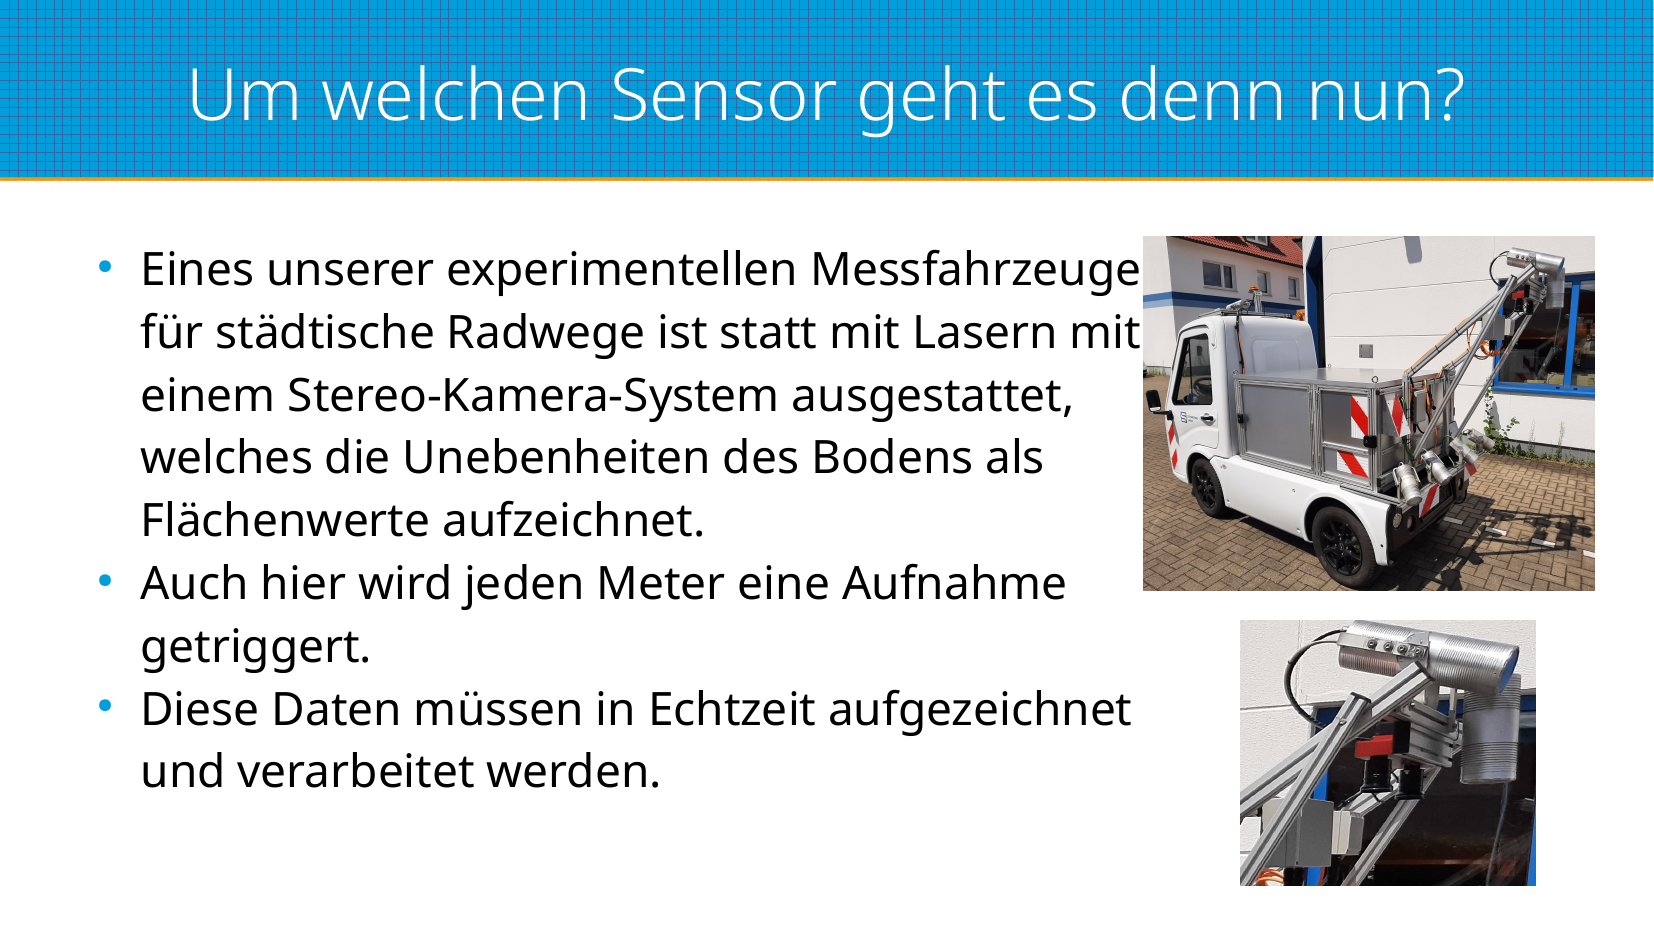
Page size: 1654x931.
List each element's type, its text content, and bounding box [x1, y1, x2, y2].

list Eines unserer experimentellen Messfahrzeuge für städtische Radwege ist statt mit Lasern mit einem Stereo-Kamera-System ausgestattet, welches die Unebenheiten des Bodens als Flächenwerte aufzeichnet. Auch hier wird jeden Meter eine Aufnahme getriggert. Diese Daten müssen in Echtzeit aufgezeichnet und verarbeitet werden. [82, 236, 1152, 811]
picture [1143, 236, 1595, 591]
picture [1240, 620, 1536, 886]
title Um welchen Sensor geht es denn nun? [82, 14, 1571, 171]
